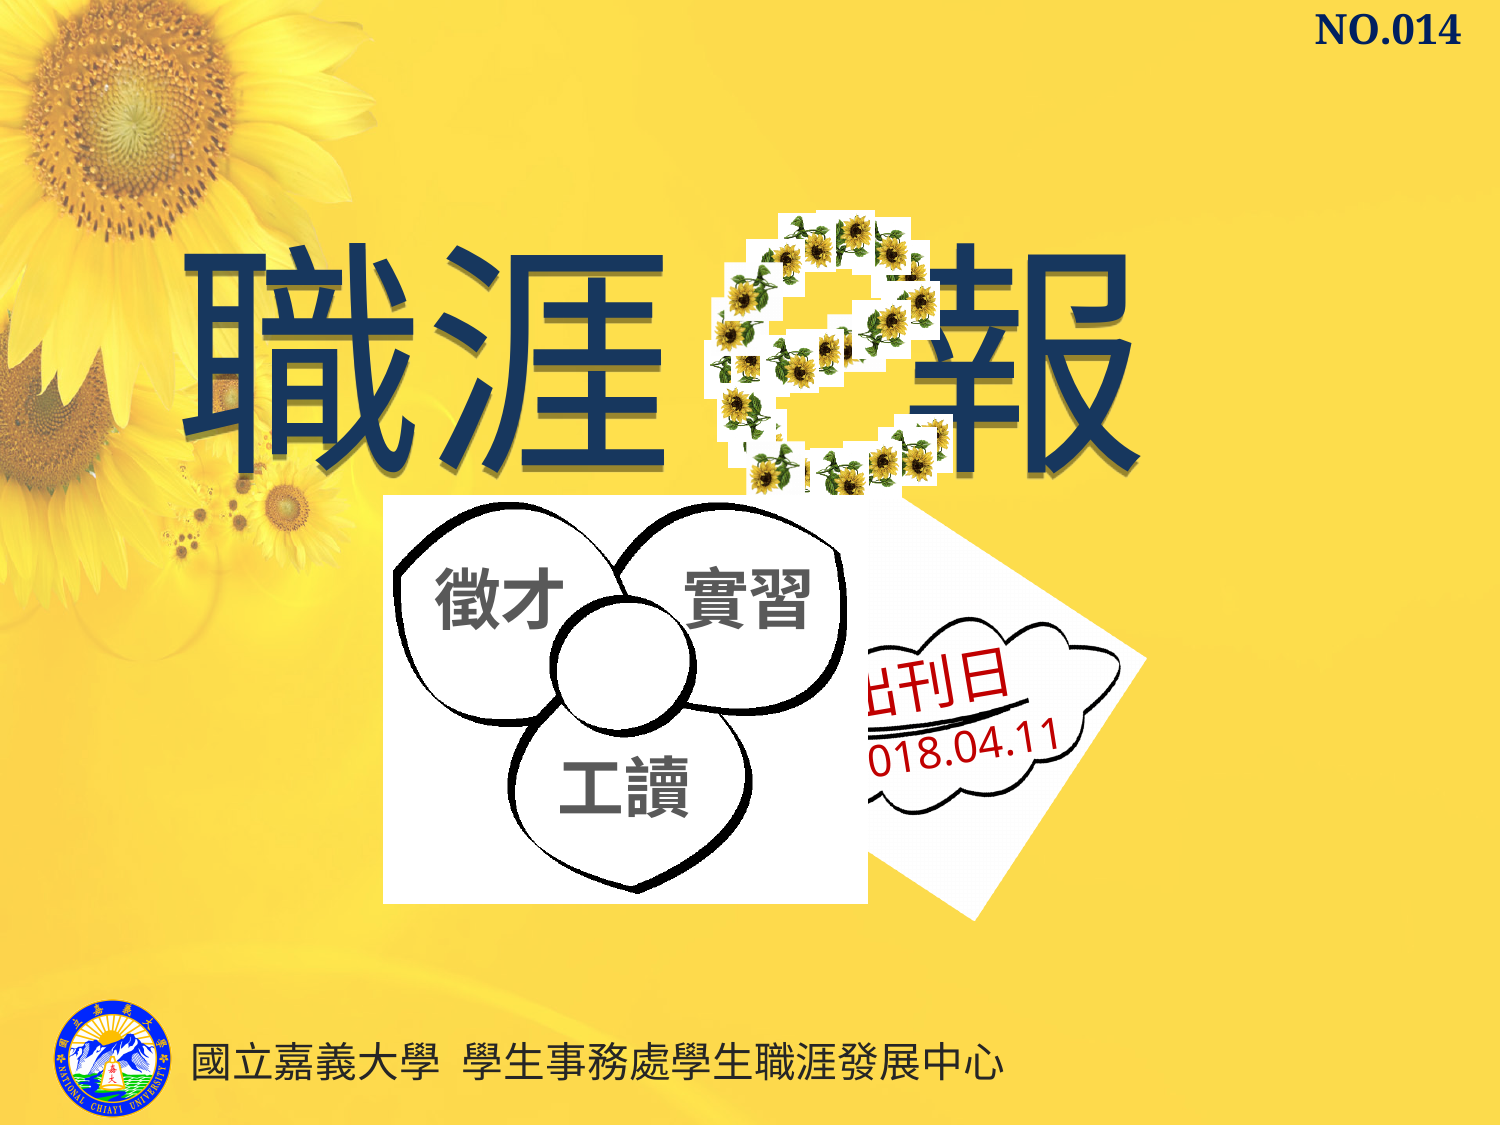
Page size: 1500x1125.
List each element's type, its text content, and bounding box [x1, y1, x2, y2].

picture [383, 211, 1147, 921]
text_box 工讀 [542, 737, 739, 844]
text_box 國立嘉義大學 學生事務處學生職涯發展中心 [175, 1028, 1020, 1094]
text_box 職涯 報 [159, 196, 1400, 515]
text_box 2018.04.11 [868, 689, 1111, 796]
text_box 徵才 [419, 550, 621, 659]
text_box 職涯 報 [769, 269, 881, 335]
text_box 出刊日 [868, 622, 1038, 736]
picture [53, 999, 172, 1118]
text_box NO.014 [1299, 0, 1491, 61]
text_box 實習 [667, 549, 869, 657]
